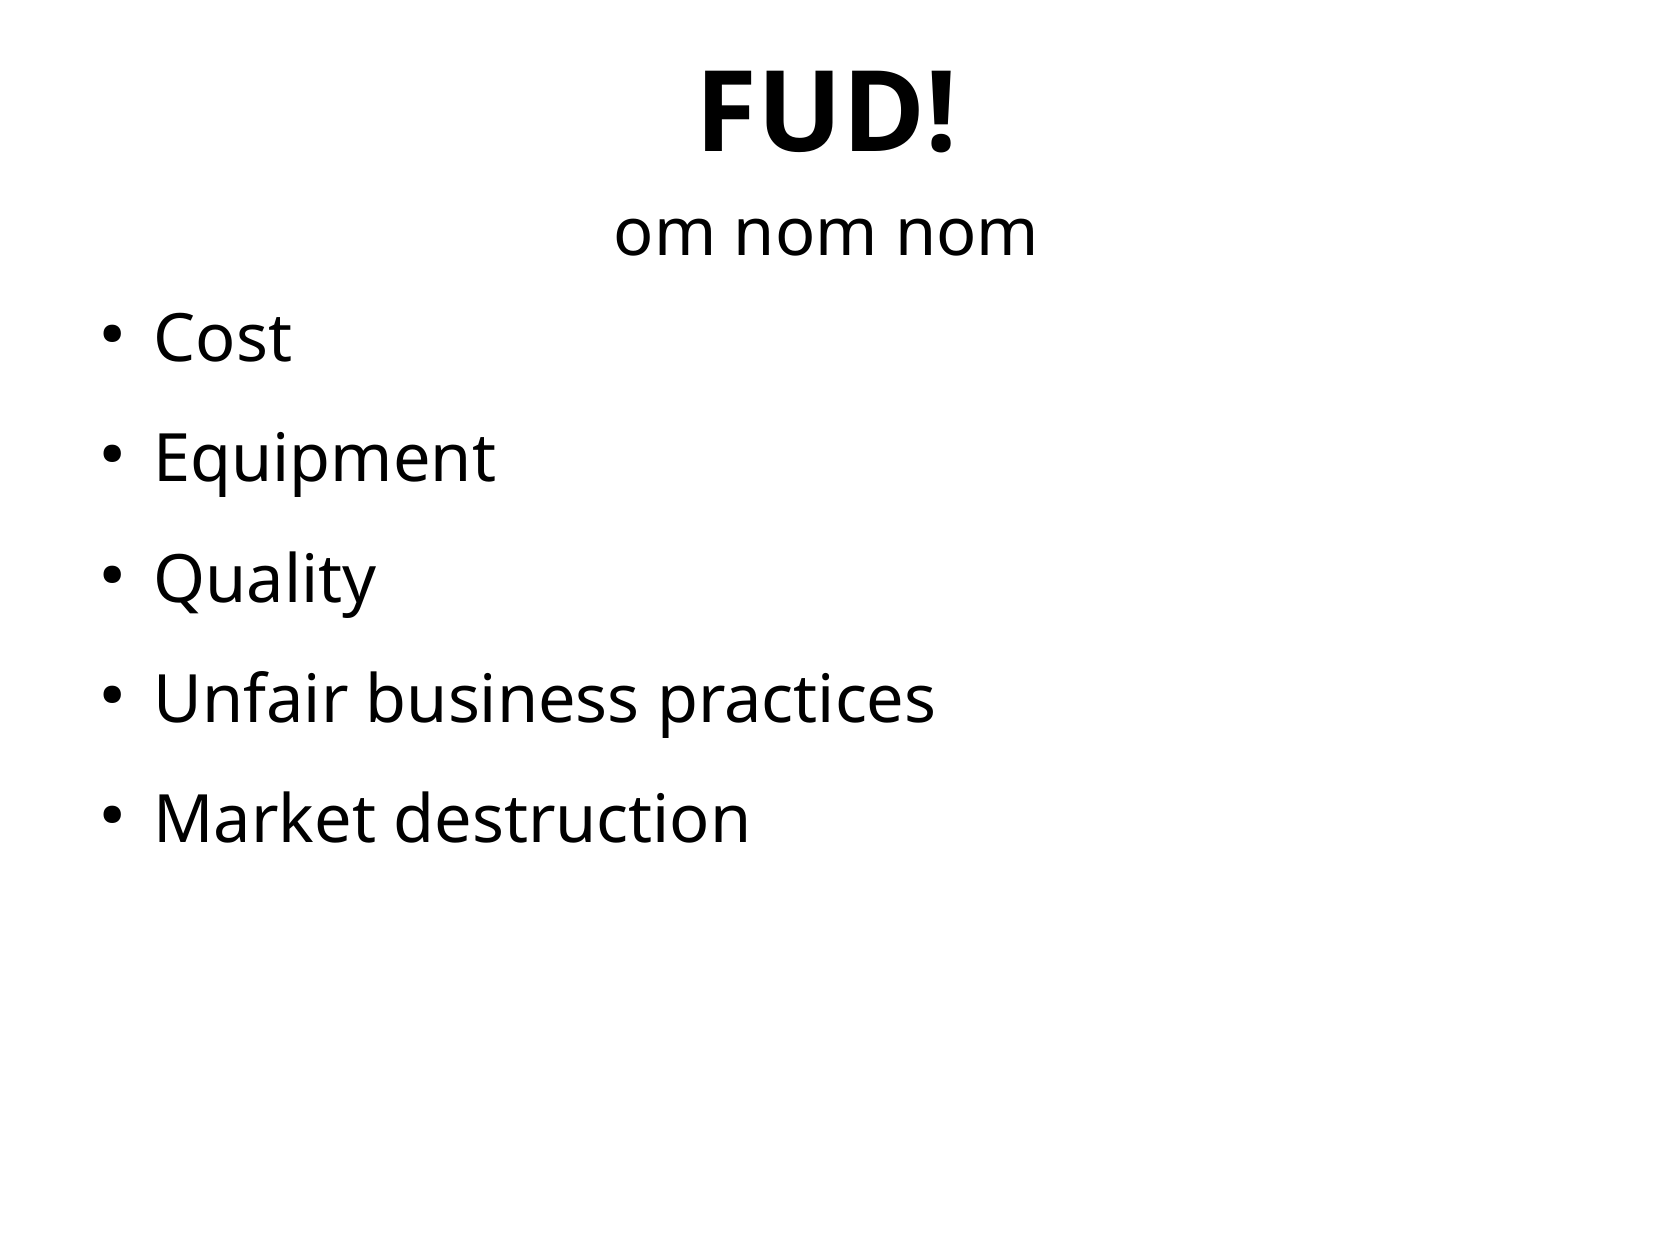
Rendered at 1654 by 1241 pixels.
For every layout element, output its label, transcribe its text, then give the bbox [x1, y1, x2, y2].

title FUD! om nom nom [82, 49, 1571, 257]
list Cost Equipment Quality Unfair business practices Market destruction [82, 290, 1538, 1010]
